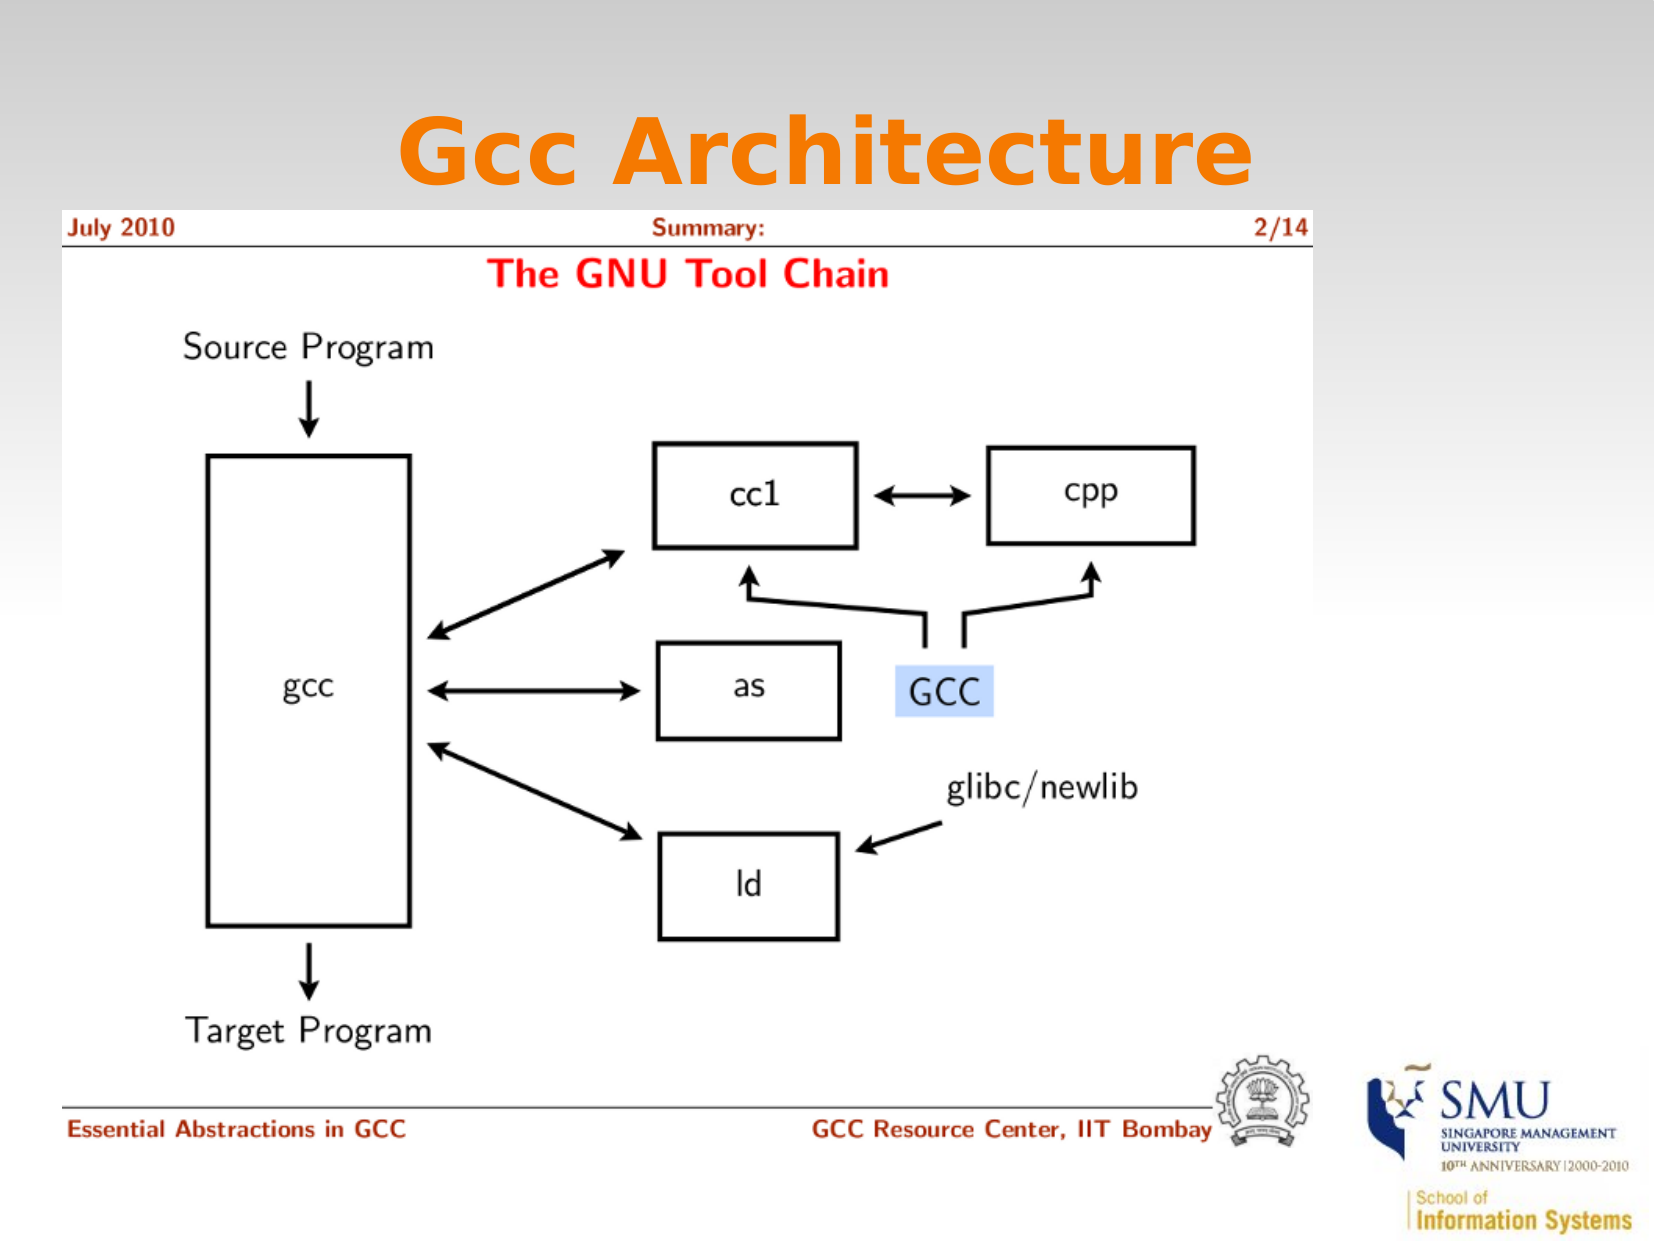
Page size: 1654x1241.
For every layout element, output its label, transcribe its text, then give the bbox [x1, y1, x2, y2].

picture [62, 210, 1313, 1148]
title Gcc Architecture [82, 56, 1571, 250]
picture [1350, 1046, 1649, 1241]
